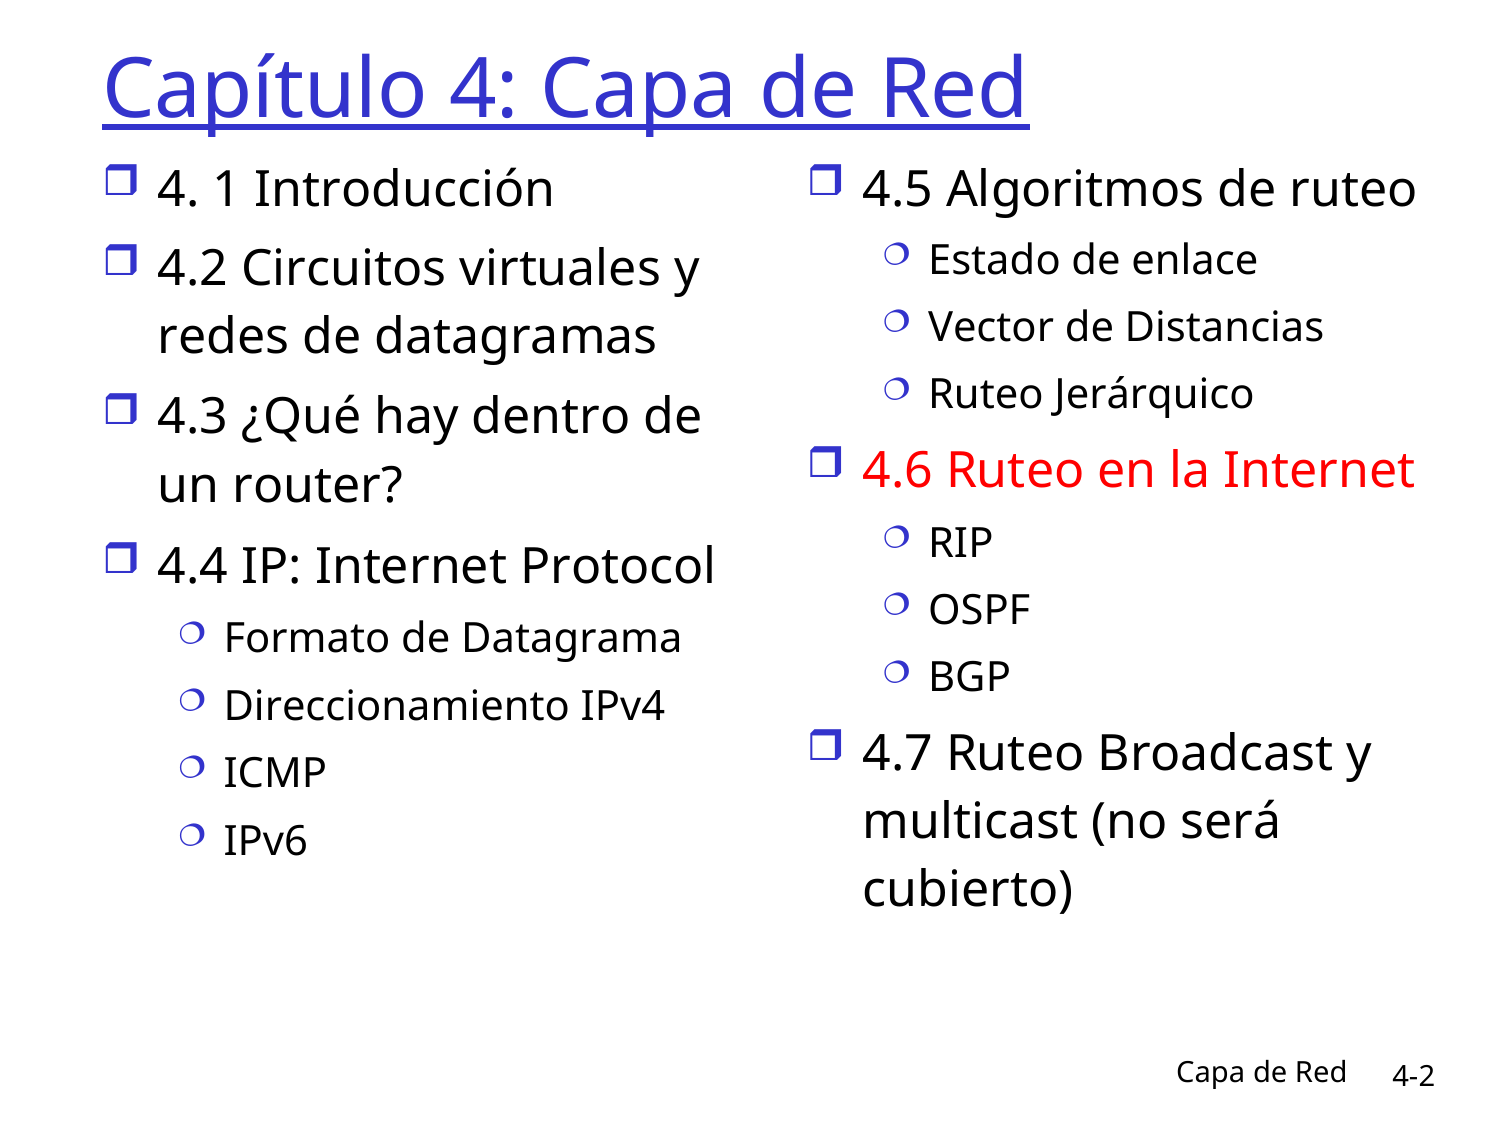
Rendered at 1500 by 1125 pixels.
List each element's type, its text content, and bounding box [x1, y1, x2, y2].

list 4. 1 Introducción 4.2 Circuitos virtuales y redes de datagramas 4.3 ¿Qué hay dentro de un router? 4.4 IP: Internet Protocol Formato de Datagrama Direccionamiento IPv4 ICMP IPv6 [87, 149, 759, 1040]
list 4.5 Algoritmos de ruteo Estado de enlace Vector de Distancias Ruteo Jerárquico 4.6 Ruteo en la Internet RIP OSPF BGP 4.7 Ruteo Broadcast y multicast (no será cubierto) [792, 149, 1464, 1040]
title Capítulo 4: Capa de Red [87, 15, 1463, 158]
